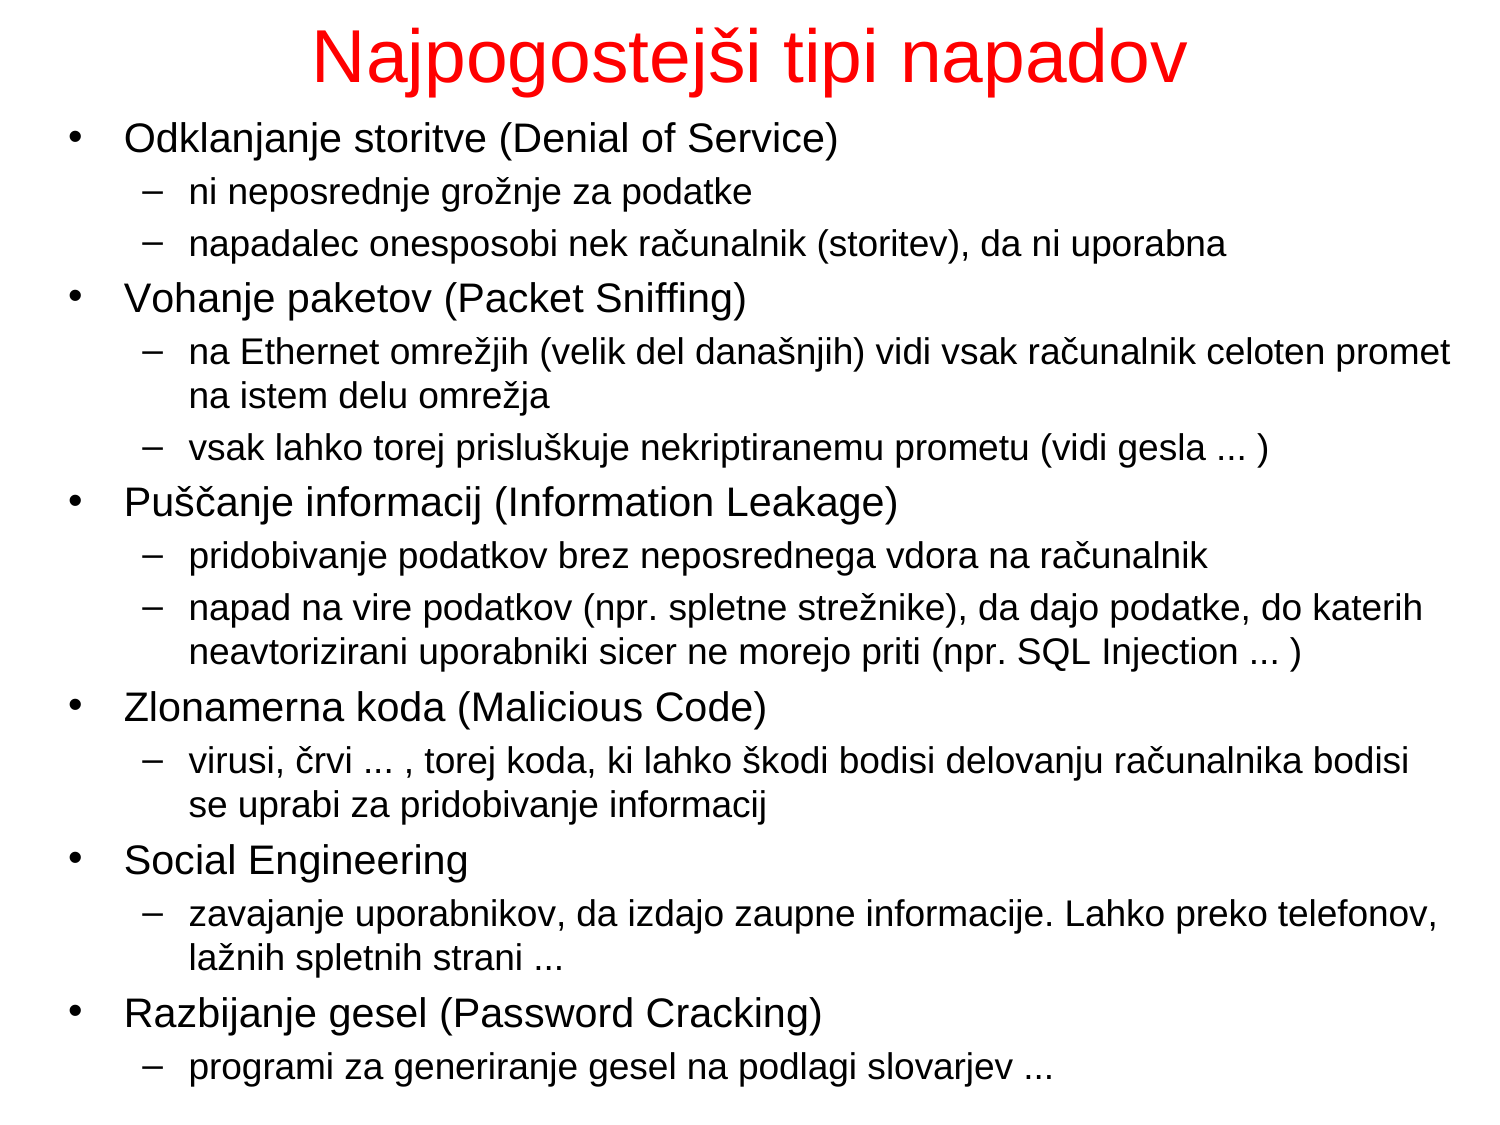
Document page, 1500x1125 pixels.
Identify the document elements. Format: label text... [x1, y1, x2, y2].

title Najpogostejši tipi napadov [0, 0, 1500, 110]
list Odklanjanje storitve (Denial of Service) ni neposrednje grožnje za podatke napadalec onesposobi nek računalnik (storitev), da ni uporabna Vohanje paketov (Packet Sniffing) na Ethernet omrežjih (velik del današnjih) vidi vsak računalnik celoten promet na istem delu omrežja vsak lahko torej prisluškuje nekriptiranemu prometu (vidi gesla ... ) Puščanje informacij (Information Leakage) pridobivanje podatkov brez neposrednega vdora na računalnik napad na vire podatkov (npr. spletne strežnike), da dajo podatke, do katerih neavtorizirani uporabniki sicer ne morejo priti (npr. SQL Injection ... ) Zlonamerna koda (Malicious Code) virusi, črvi ... , torej koda, ki lahko škodi bodisi delovanju računalnika bodisi se uprabi za pridobivanje informacij Social Engineering zavajanje uporabnikov, da izdajo zaupne informacije. Lahko preko telefonov, lažnih spletnih strani ... Razbijanje gesel (Password Cracking) programi za generiranje gesel na podlagi slovarjev ... [53, 103, 1471, 1107]
